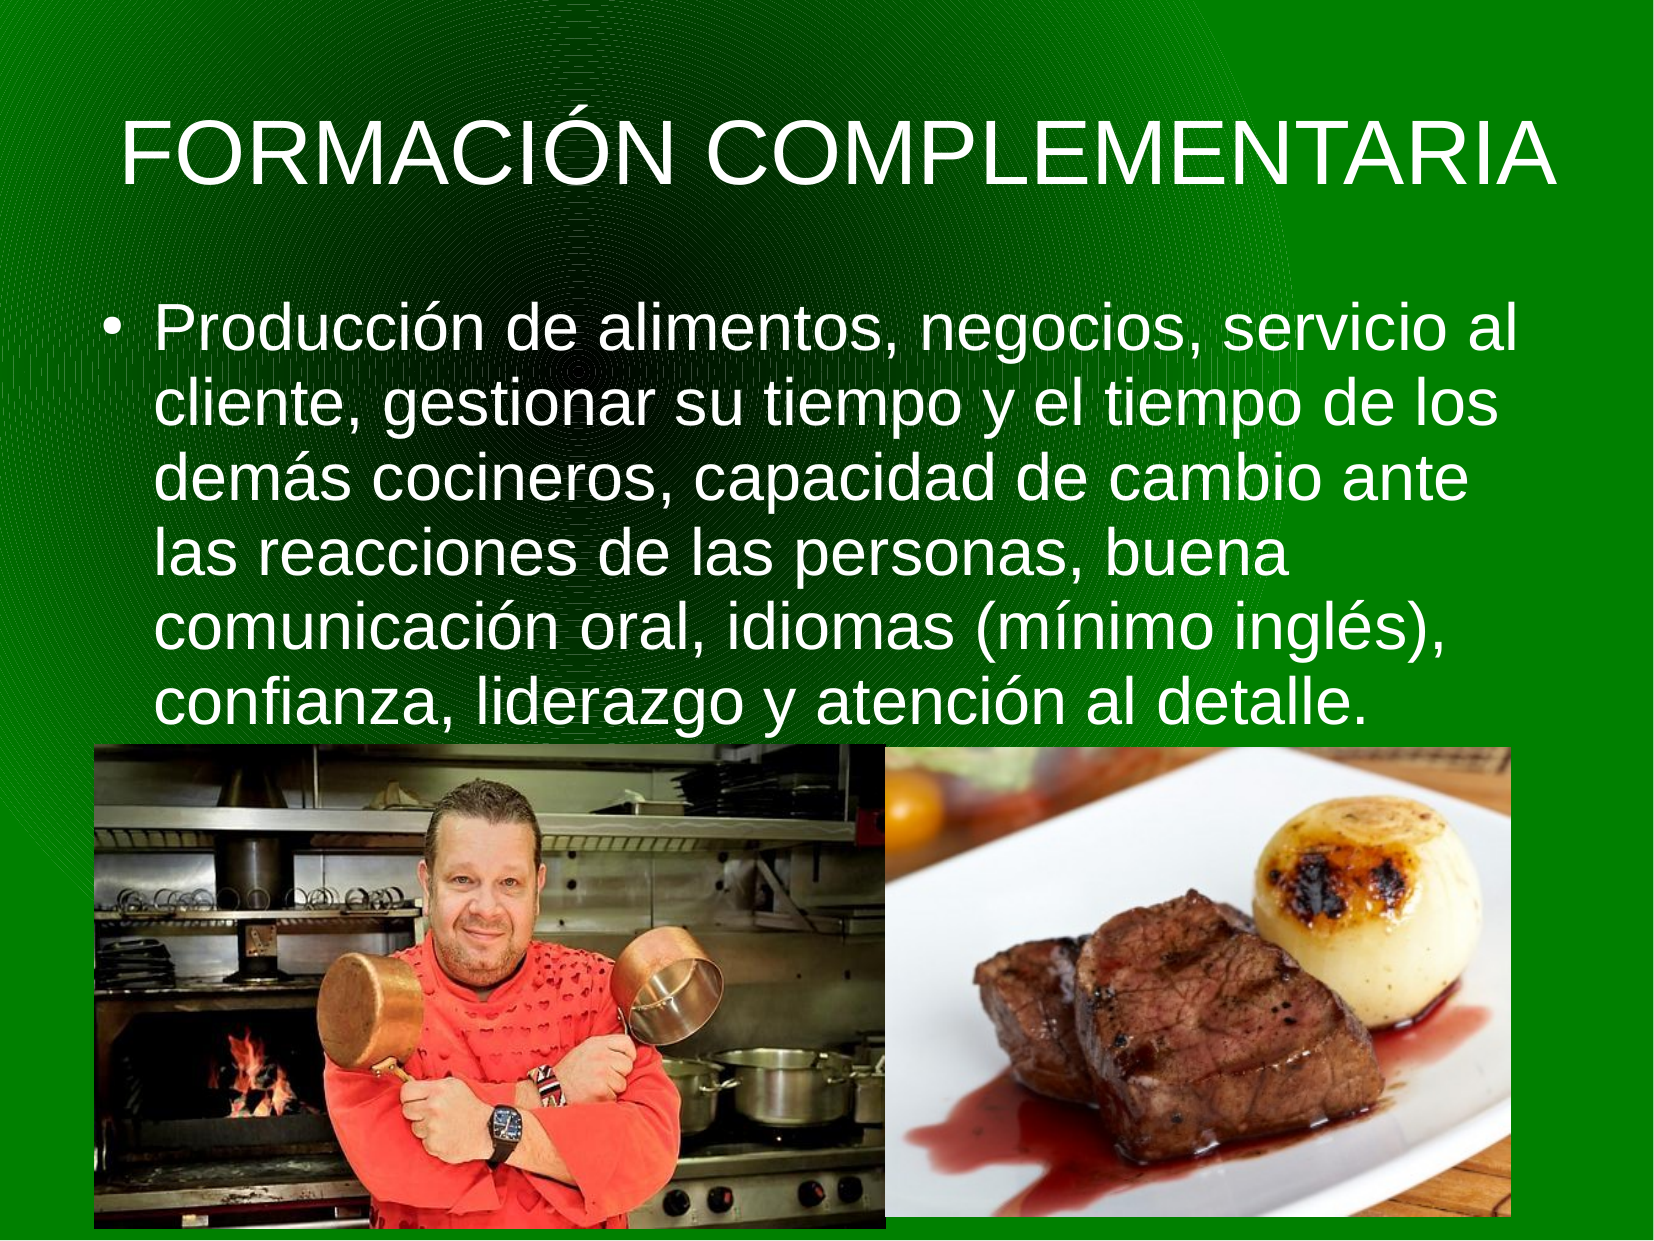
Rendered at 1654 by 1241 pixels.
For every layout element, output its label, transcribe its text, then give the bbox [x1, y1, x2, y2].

title FORMACIÓN COMPLEMENTARIA [82, 49, 1571, 257]
list Producción de alimentos, negocios, servicio al cliente, gestionar su tiempo y el tiempo de los demás cocineros, capacidad de cambio ante las reacciones de las personas, buena comunicación oral, idiomas (mínimo inglés), confianza, liderazgo y atención al detalle. [82, 290, 1571, 1109]
picture [94, 744, 1511, 1229]
